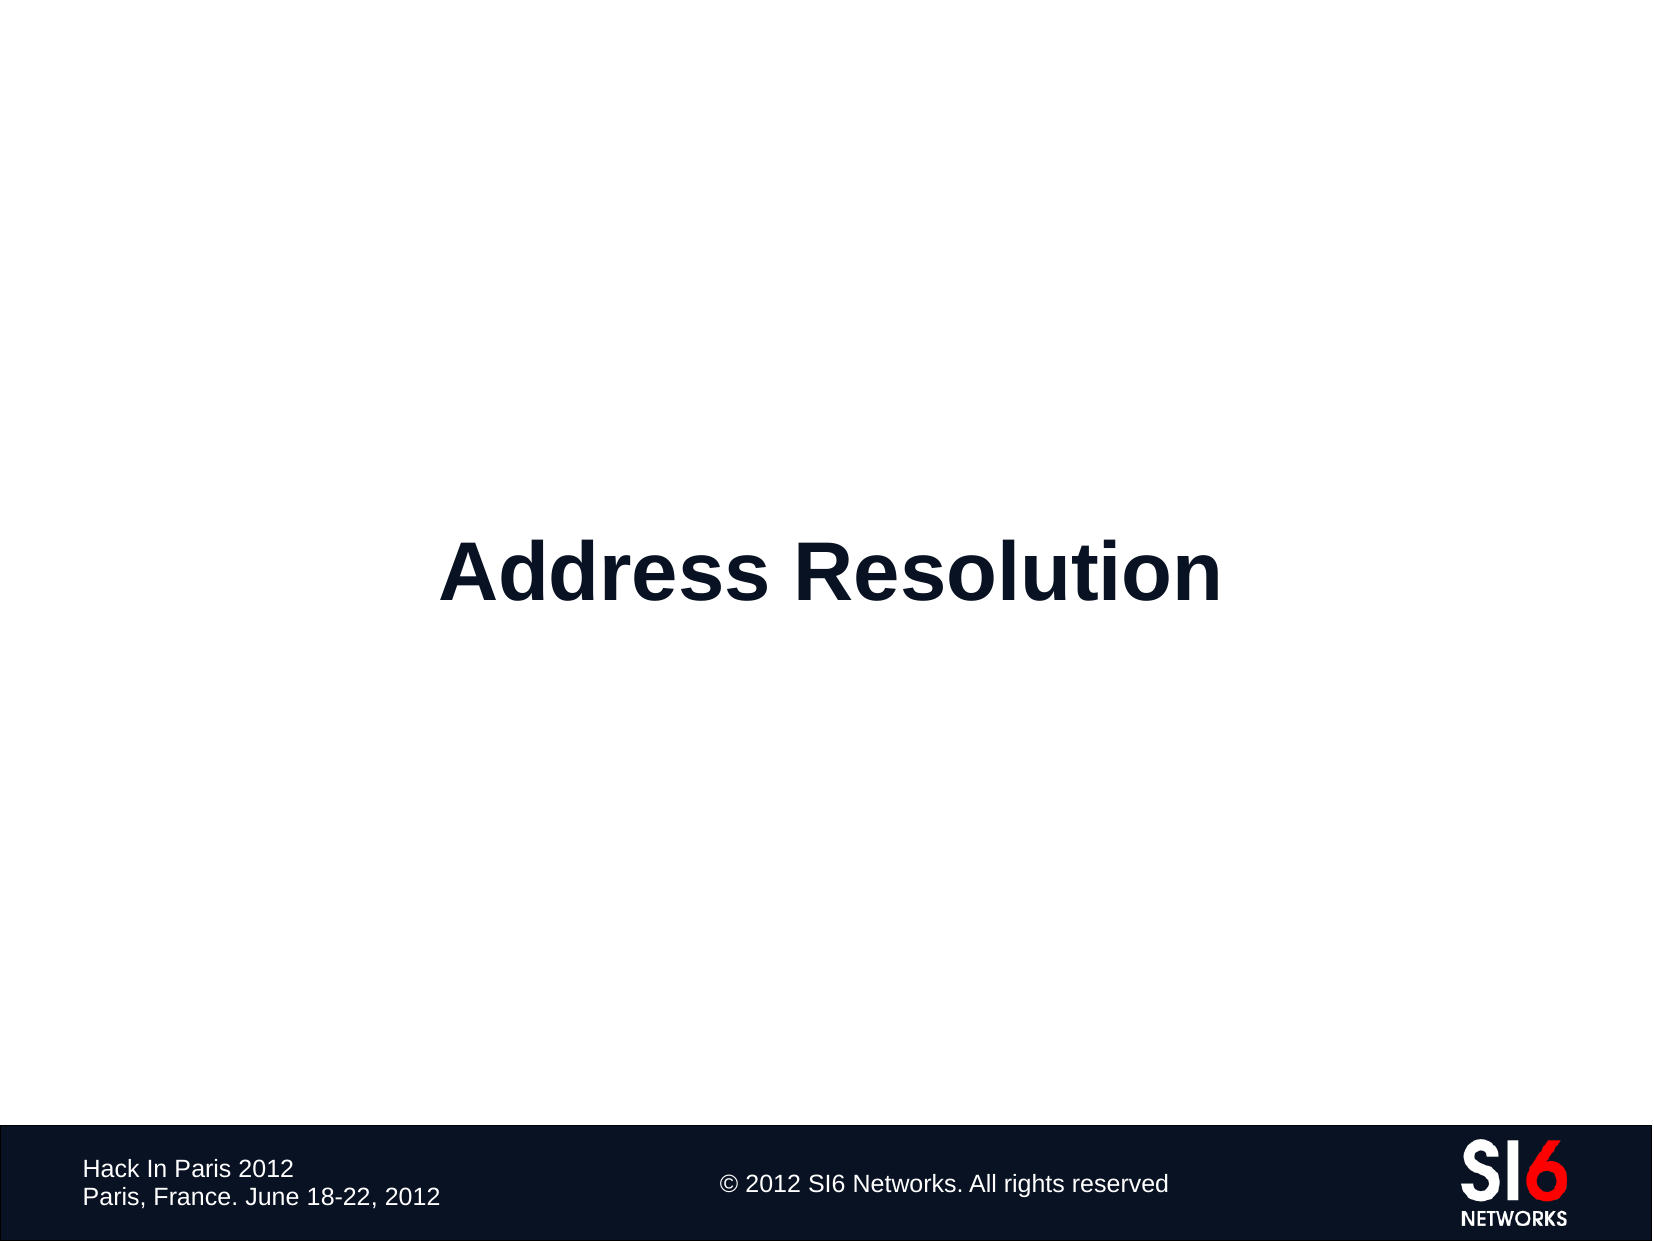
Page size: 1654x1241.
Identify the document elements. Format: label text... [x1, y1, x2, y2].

picture [1461, 1139, 1567, 1226]
title Address Resolution [86, 467, 1576, 676]
